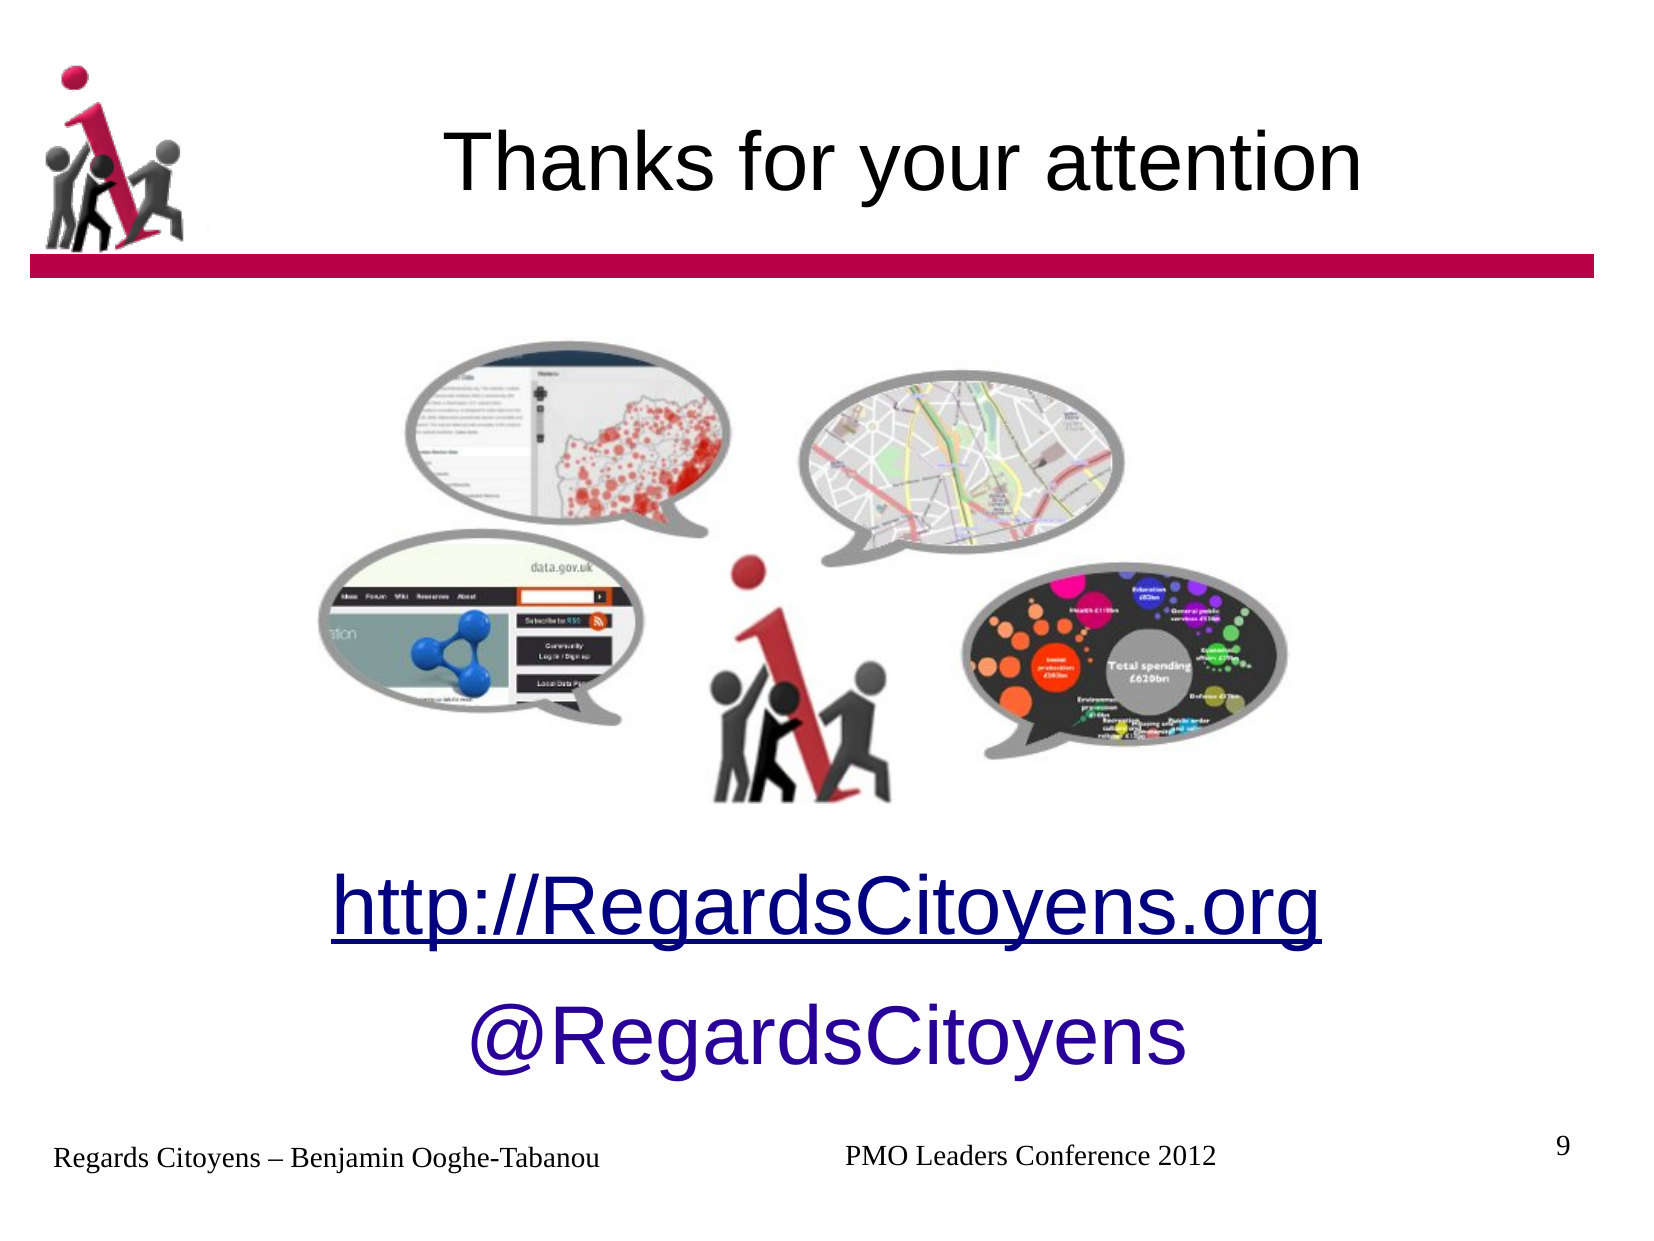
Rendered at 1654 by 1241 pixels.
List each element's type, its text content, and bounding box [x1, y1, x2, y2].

subtitle http://RegardsCitoyens.org @RegardsCitoyens [82, 836, 1571, 1106]
picture [317, 311, 1300, 804]
title Thanks for your attention [212, 58, 1595, 266]
picture [29, 60, 210, 254]
